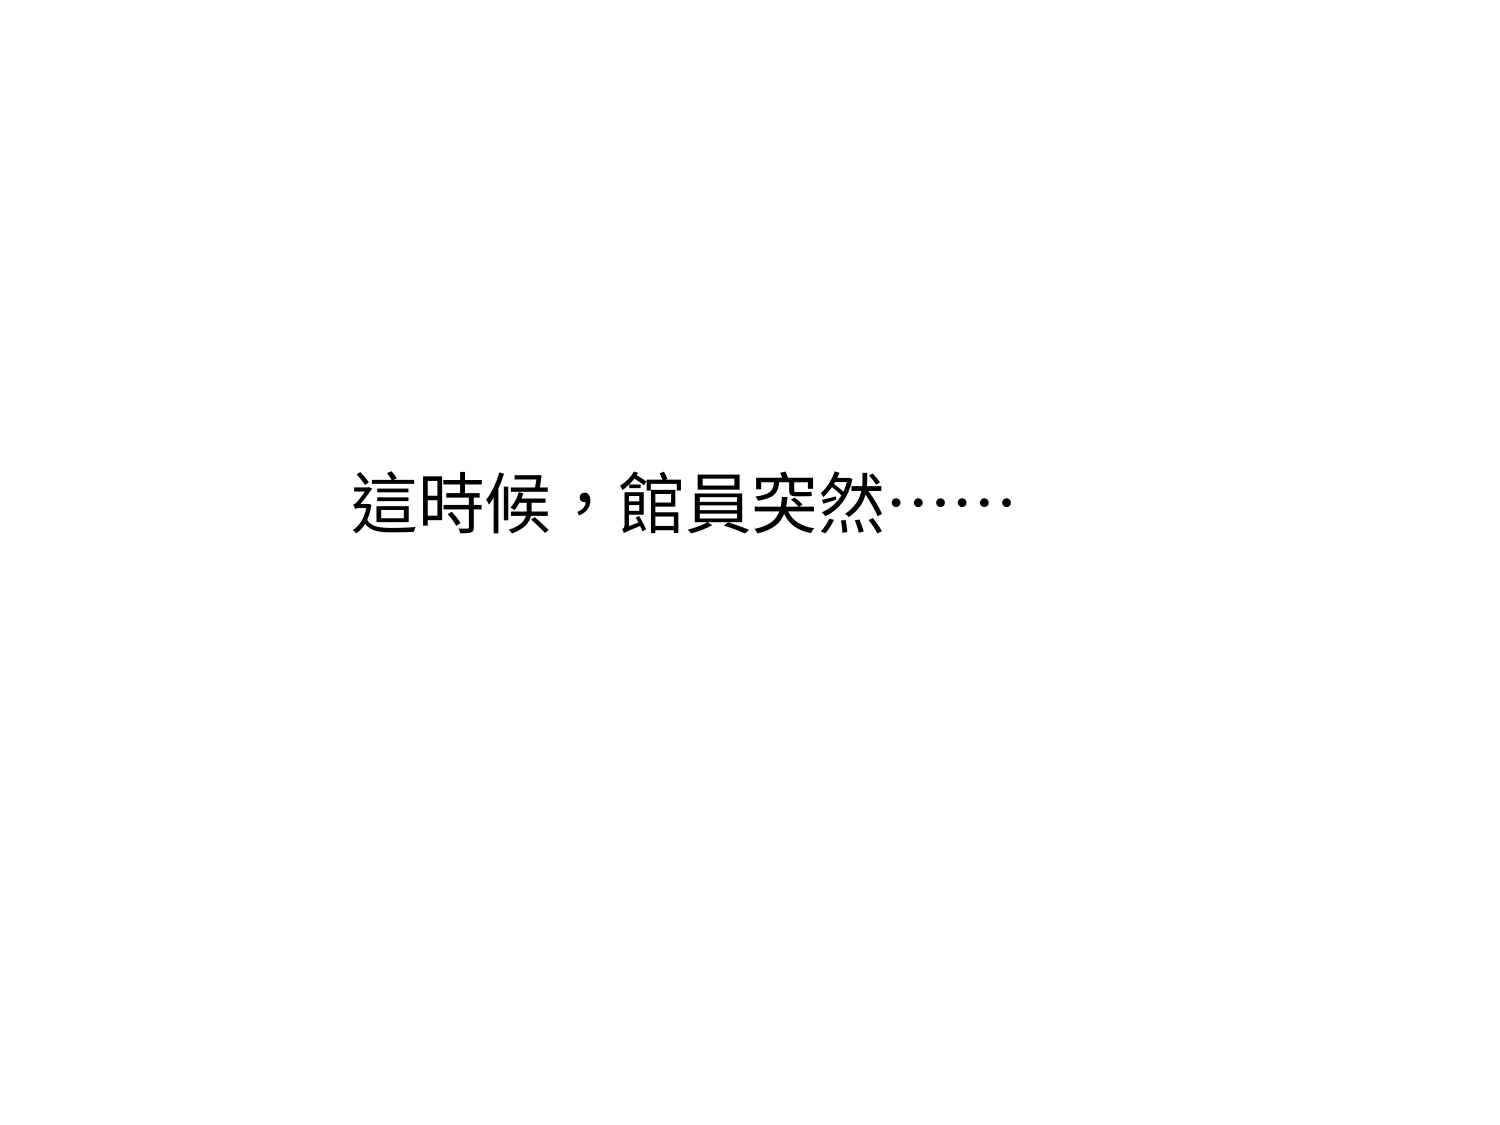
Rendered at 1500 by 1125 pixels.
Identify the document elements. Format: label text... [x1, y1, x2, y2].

text_box 這時候，館員突然…… [337, 455, 1246, 550]
